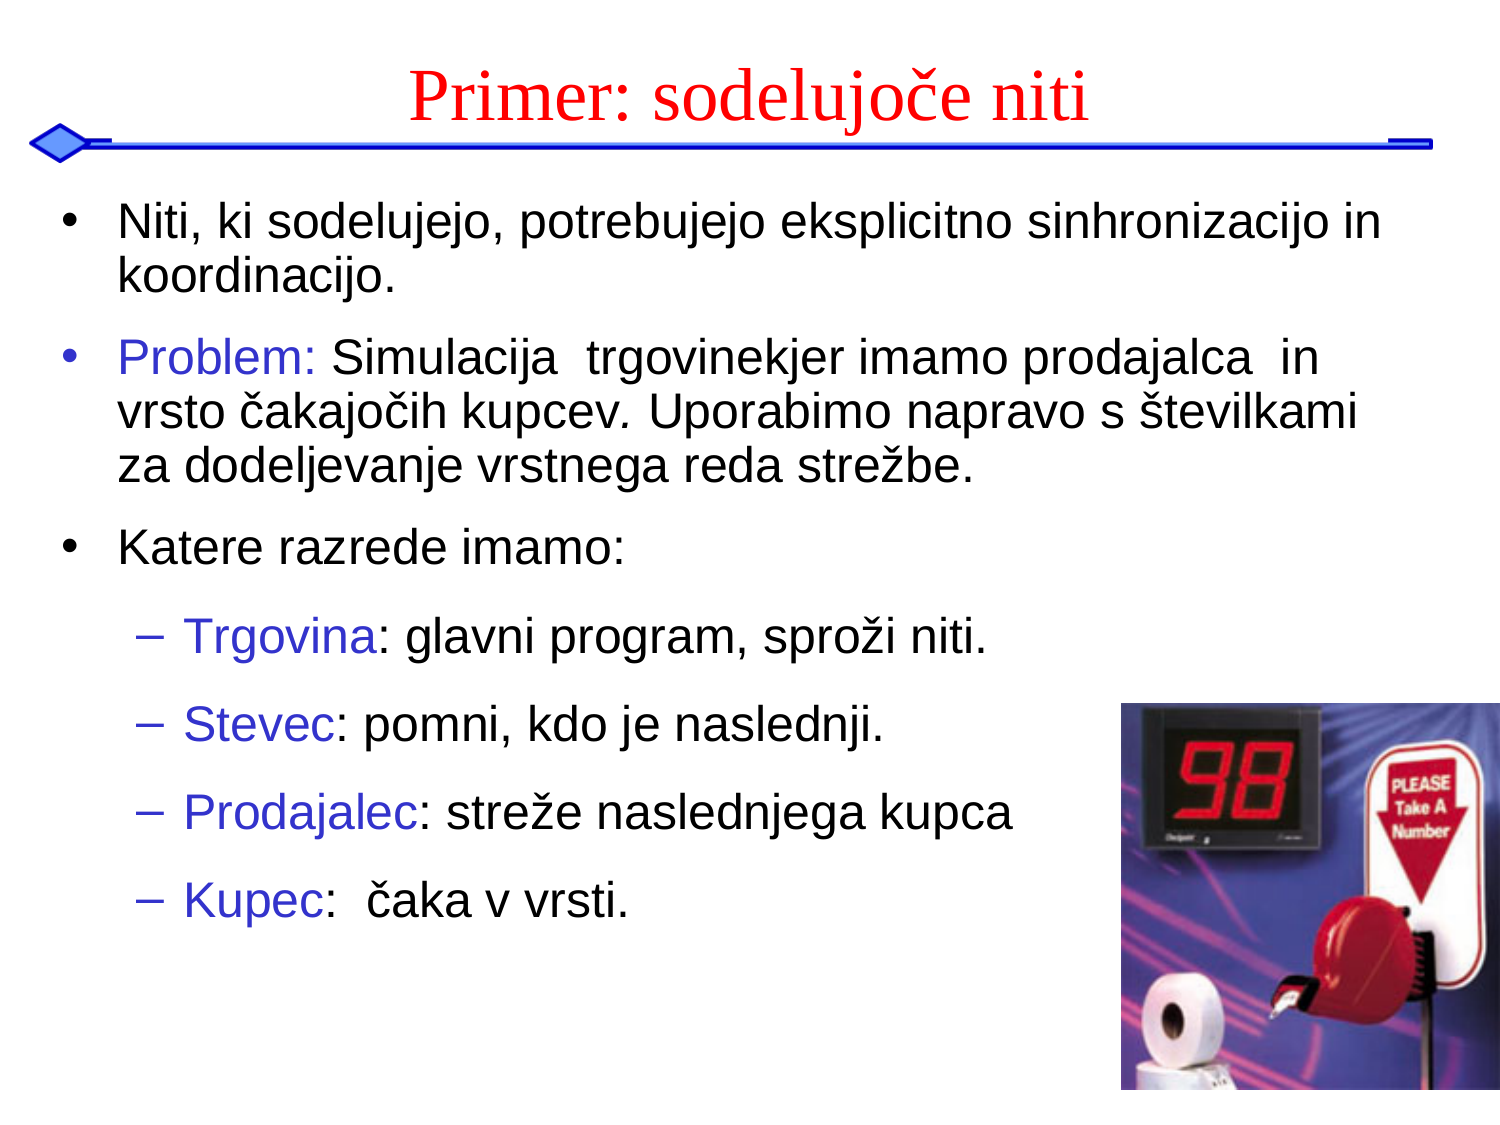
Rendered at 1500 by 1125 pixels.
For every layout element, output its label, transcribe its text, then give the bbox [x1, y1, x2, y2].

title Primer: sodelujoče niti [111, 37, 1389, 143]
text_box Niti, ki sodelujejo, potrebujejo eksplicitno sinhronizacijo in koordinacijo. Problem: Simulacija trgovinekjer imamo prodajalca in vrsto čakajočih kupcev. Uporabimo napravo s številkami za dodeljevanje vrstnega reda strežbe. Katere razrede imamo: Trgovina: glavni program, sproži niti. Stevec: pomni, kdo je naslednji. Prodajalec: streže naslednjega kupca Kupec: čaka v vrsti. [46, 187, 1436, 1007]
picture [28, 122, 1434, 164]
text_box [1121, 703, 1500, 1090]
